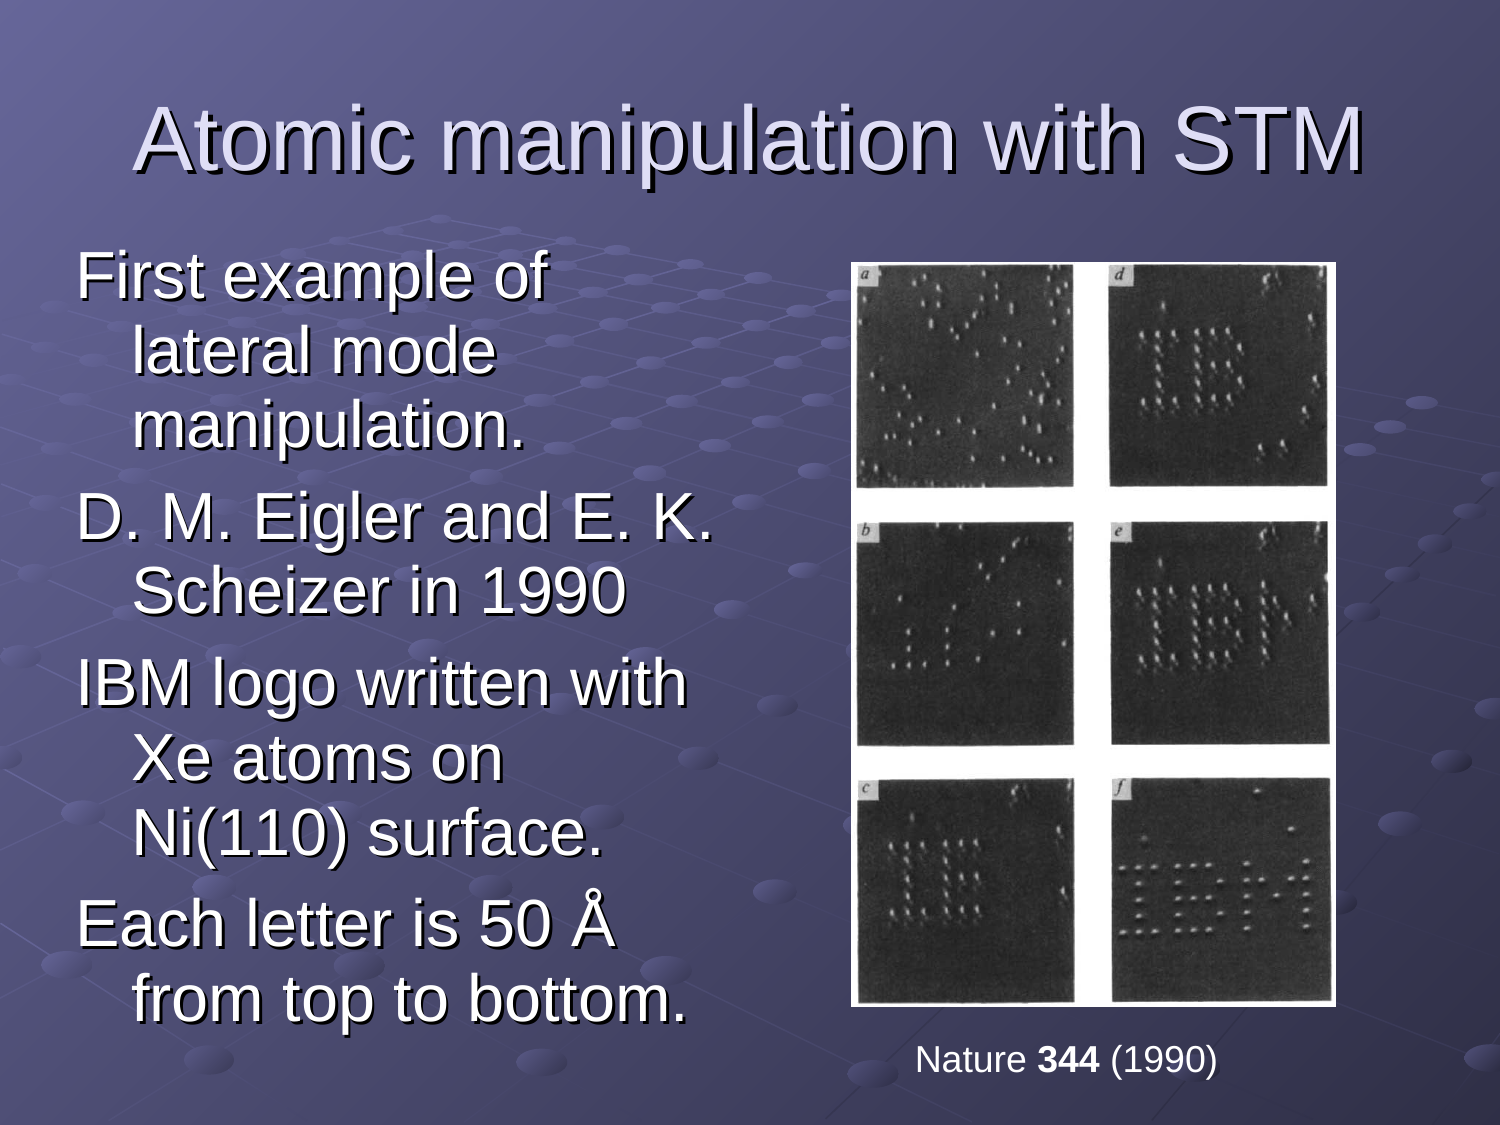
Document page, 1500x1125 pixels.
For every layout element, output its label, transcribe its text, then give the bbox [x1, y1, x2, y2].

title Atomic manipulation with STM [75, 45, 1426, 233]
text_box Nature 344 (1990) [900, 1027, 1388, 1088]
picture [851, 262, 1336, 1007]
list First example of lateral mode manipulation. D. M. Eigler and E. K. Scheizer in 1990 IBM logo written with Xe atoms on Ni(110) surface. Each letter is 50 Å from top to bottom. [75, 237, 738, 1036]
